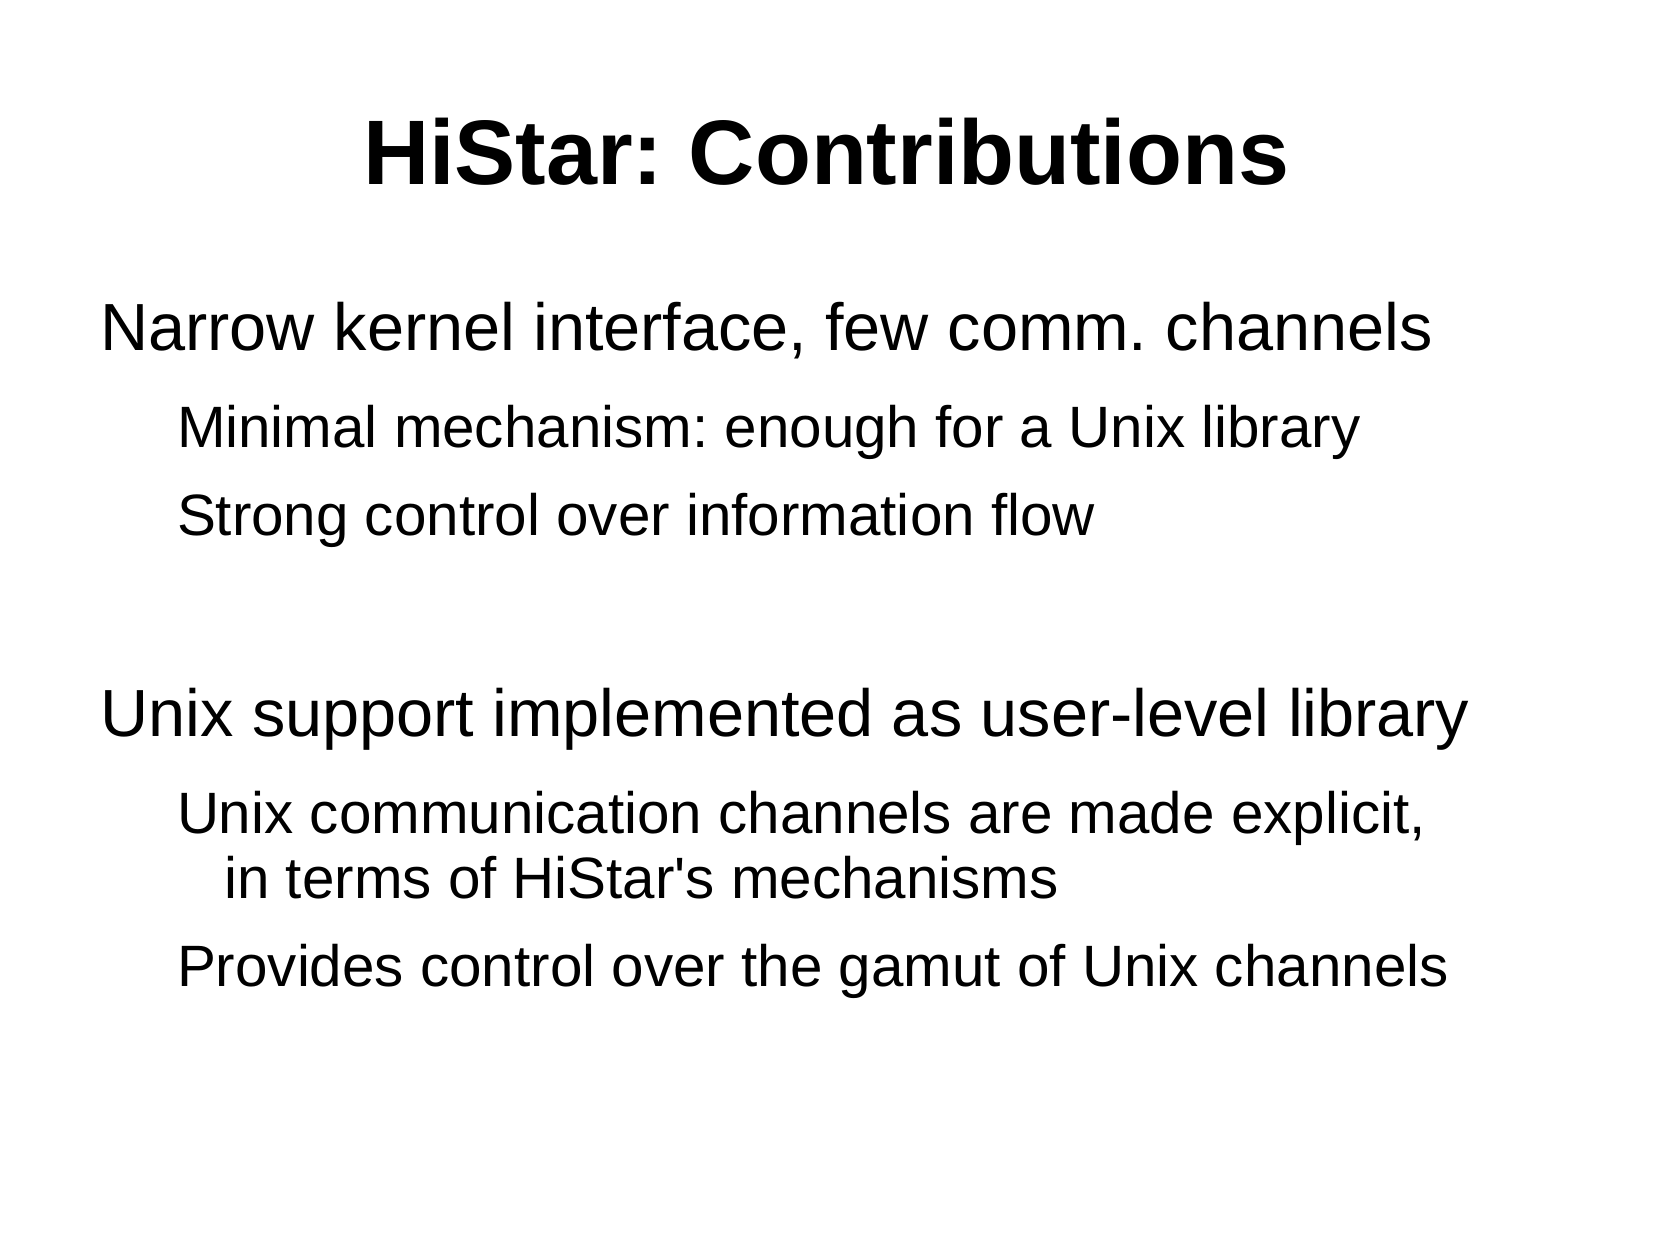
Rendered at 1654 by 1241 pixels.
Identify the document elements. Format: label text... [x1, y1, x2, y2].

title HiStar: Contributions [82, 49, 1571, 257]
list Narrow kernel interface, few comm. channels Minimal mechanism: enough for a Unix library Strong control over information flow Unix support implemented as user-level library Unix communication channels are made explicit, in terms of HiStar's mechanisms Provides control over the gamut of Unix channels [82, 290, 1576, 1109]
